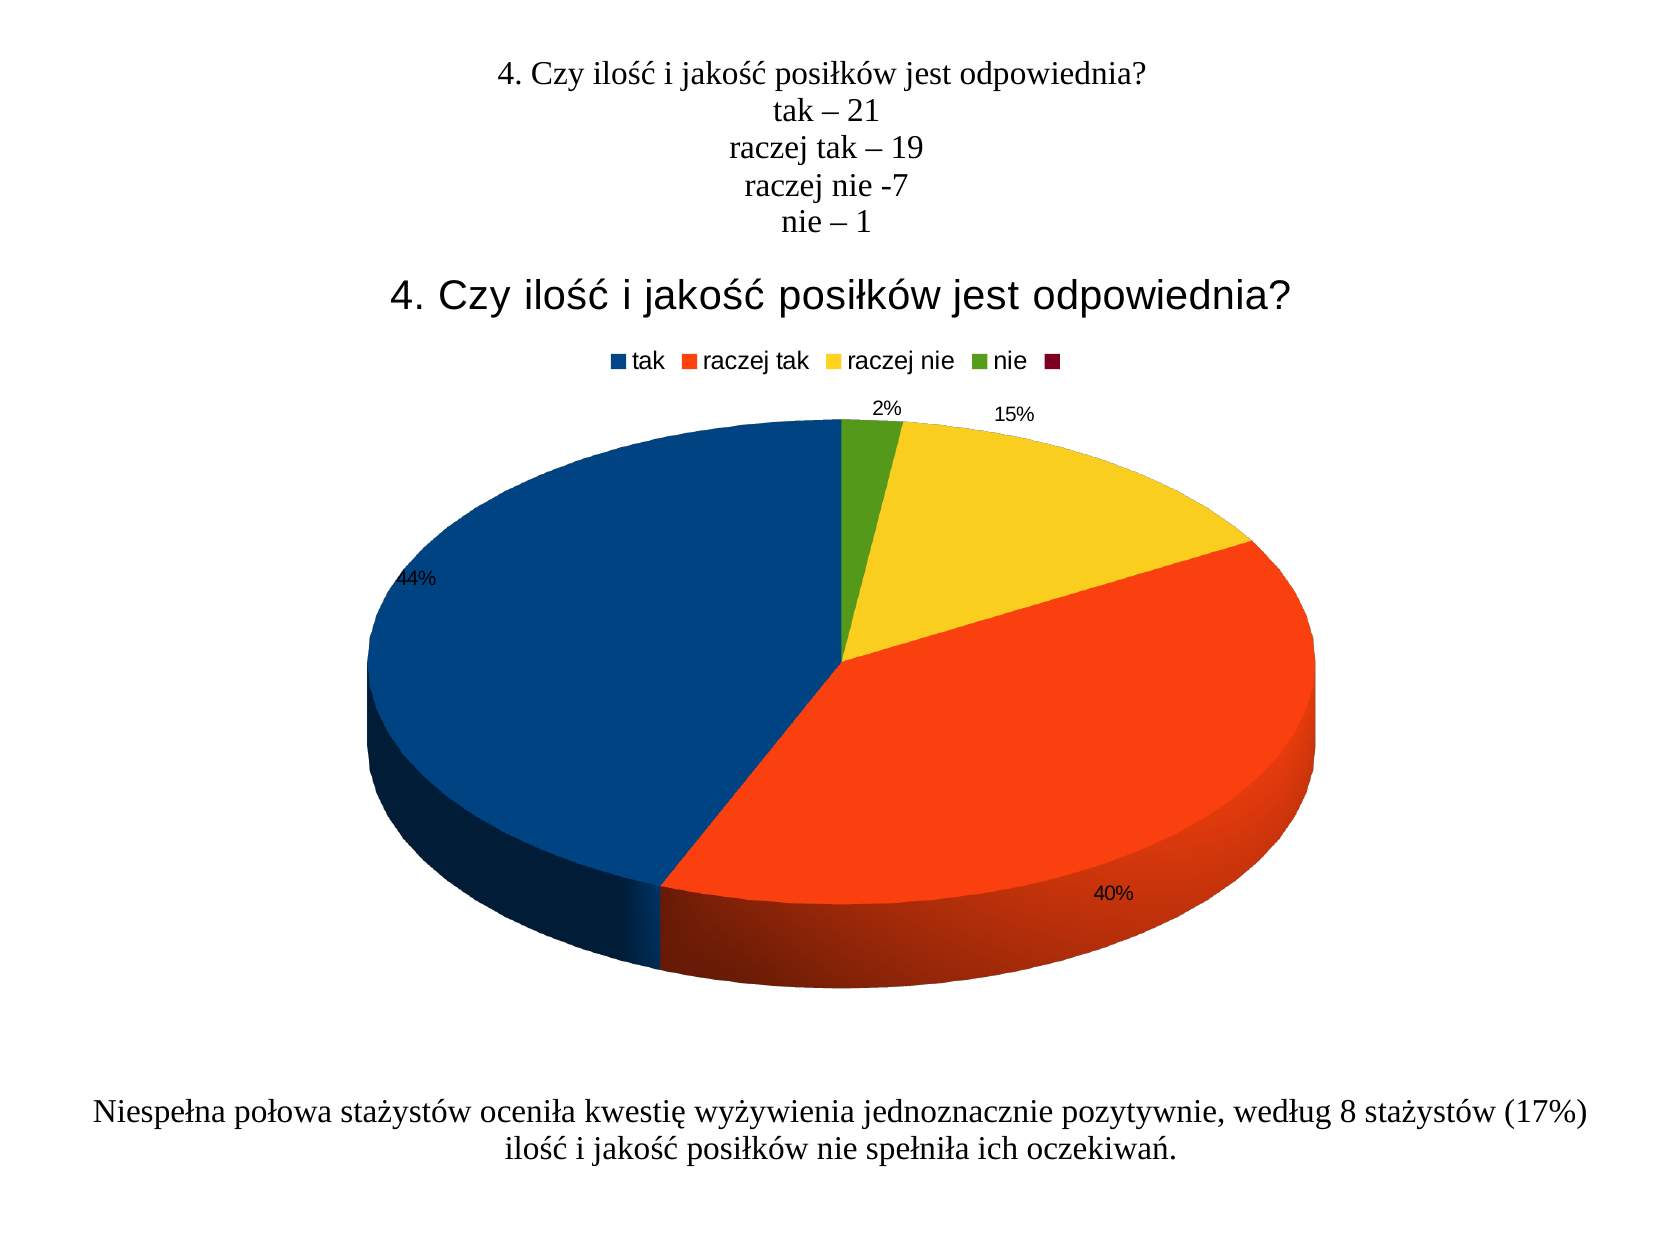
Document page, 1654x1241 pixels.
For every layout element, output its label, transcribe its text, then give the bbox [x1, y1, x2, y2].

title 4. Czy ilość i jakość posiłków jest odpowiednia? tak – 21 raczej tak – 19 raczej nie -7 nie – 1 [82, 29, 1571, 266]
list Niespełna połowa stażystów oceniła kwestię wyżywienia jednoznacznie pozytywnie, według 8 stażystów (17%) ilość i jakość posiłków nie spełniła ich oczekiwań. [88, 1092, 1595, 1211]
chart [88, 236, 1595, 1004]
